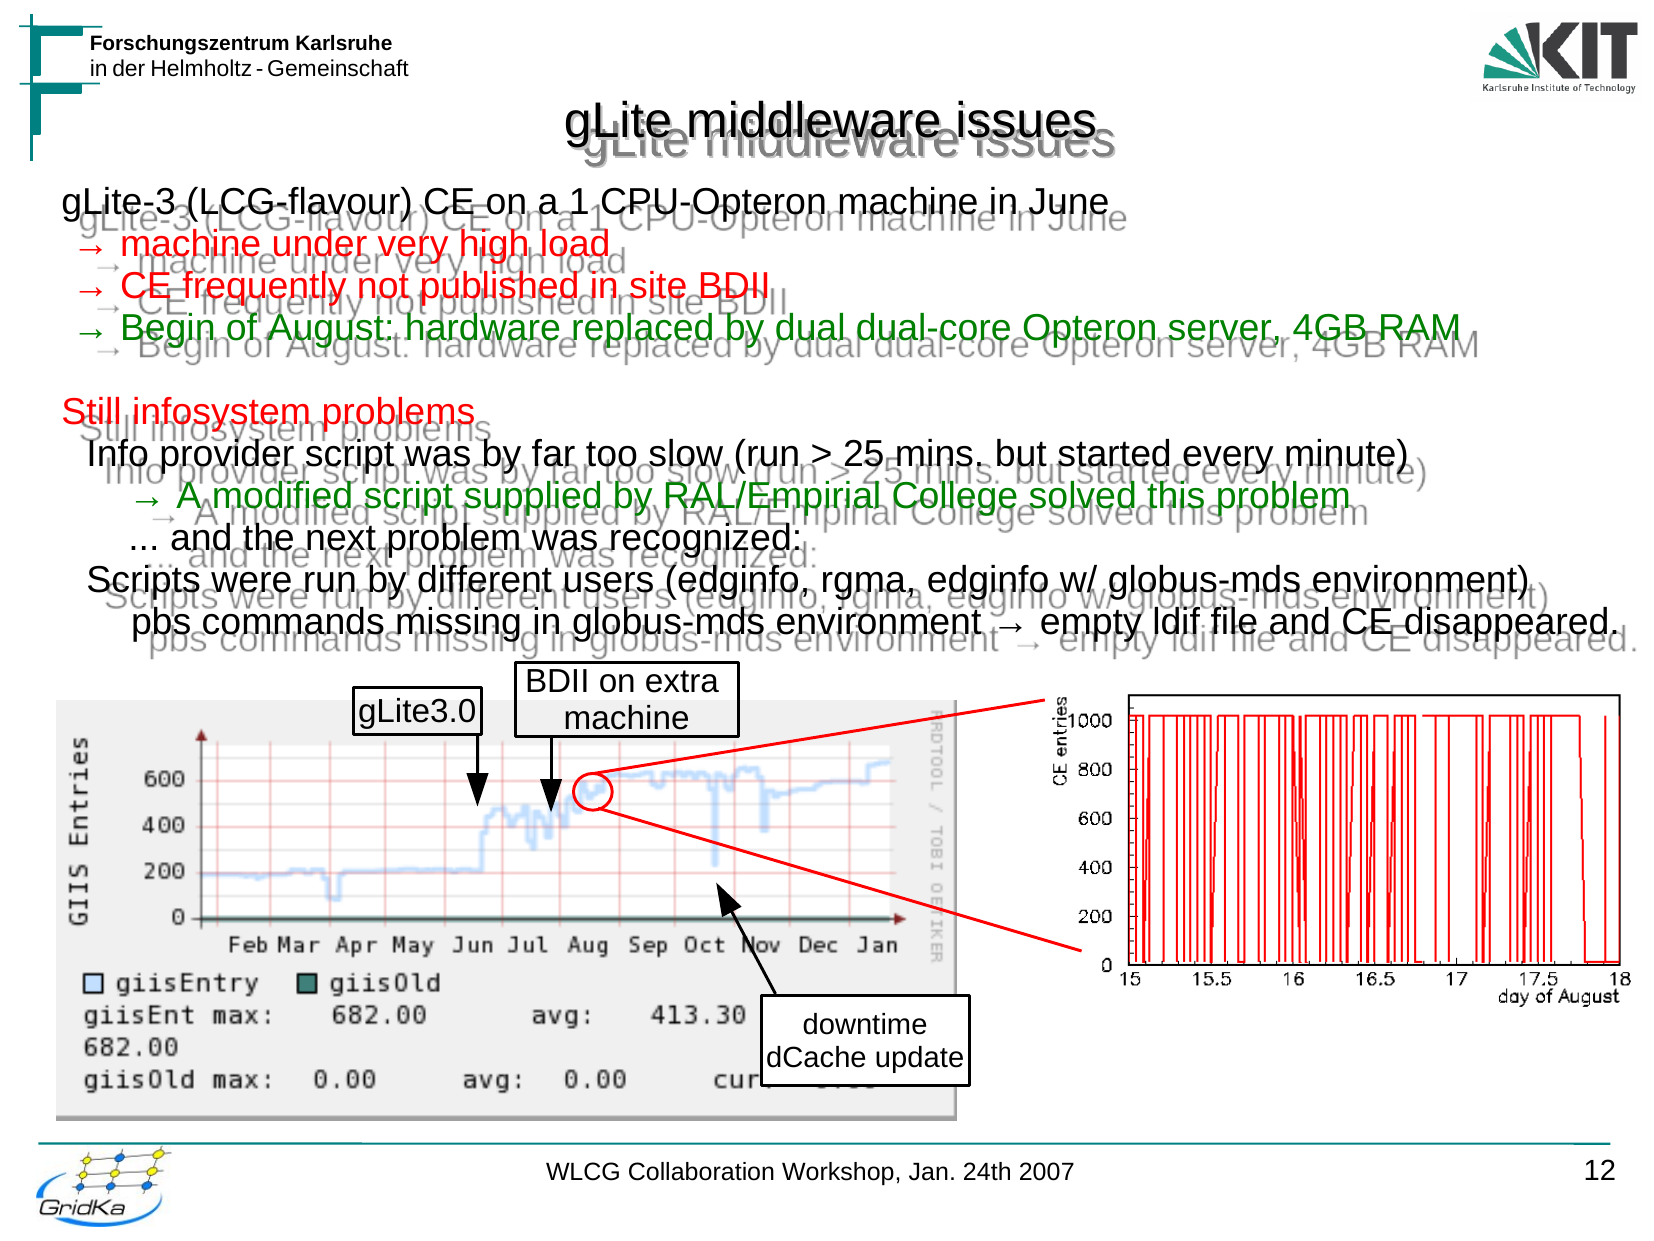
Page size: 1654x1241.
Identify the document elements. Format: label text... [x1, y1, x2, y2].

text_box gLite-3 (LCG-flavour) CE on a 1 CPU-Opteron machine in June → machine under very high load → CE frequently not published in site BDII → Begin of August: hardware replaced by dual dual-core Opteron server, 4GB RAM Still infosystem problems Info provider script was by far too slow (run > 25 mins. but started every minute) → A modified script supplied by RAL/Empirial College solved this problem ... and the next problem was recognized: Scripts were run by different users (edginfo, rgma, edginfo w/ globus-mds environment) pbs commands missing in globus-mds environment → empty ldif file and CE disappeared. [33, 170, 1638, 947]
picture [1043, 683, 1637, 1013]
picture [753, 947, 957, 995]
text_box BDII on extra machine [515, 662, 739, 737]
picture [56, 947, 957, 1121]
text_box gLite3.0 [353, 687, 482, 735]
text_box downtime dCache update [761, 995, 970, 1086]
text_box gLite-3 (LCG-flavour) CE on a 1 CPU-Opteron machine in June → machine under very high load → CE frequently not published in site BDII → Begin of August: hardware replaced by dual dual-core Opteron server, 4GB RAM Still infosystem problems Info provider script was by far too slow (run > 25 mins. but started every minute) → A modified script supplied by RAL/Empirial College solved this problem ... and the next problem was recognized: Scripts were run by different users (edginfo, rgma, edginfo w/ globus-mds environment) pbs commands missing in globus-mds environment → empty ldif file and CE disappeared. [604, 702, 1043, 937]
picture [1470, 11, 1641, 102]
picture [36, 1145, 172, 1227]
text_box gLite middleware issues [546, 82, 1116, 159]
